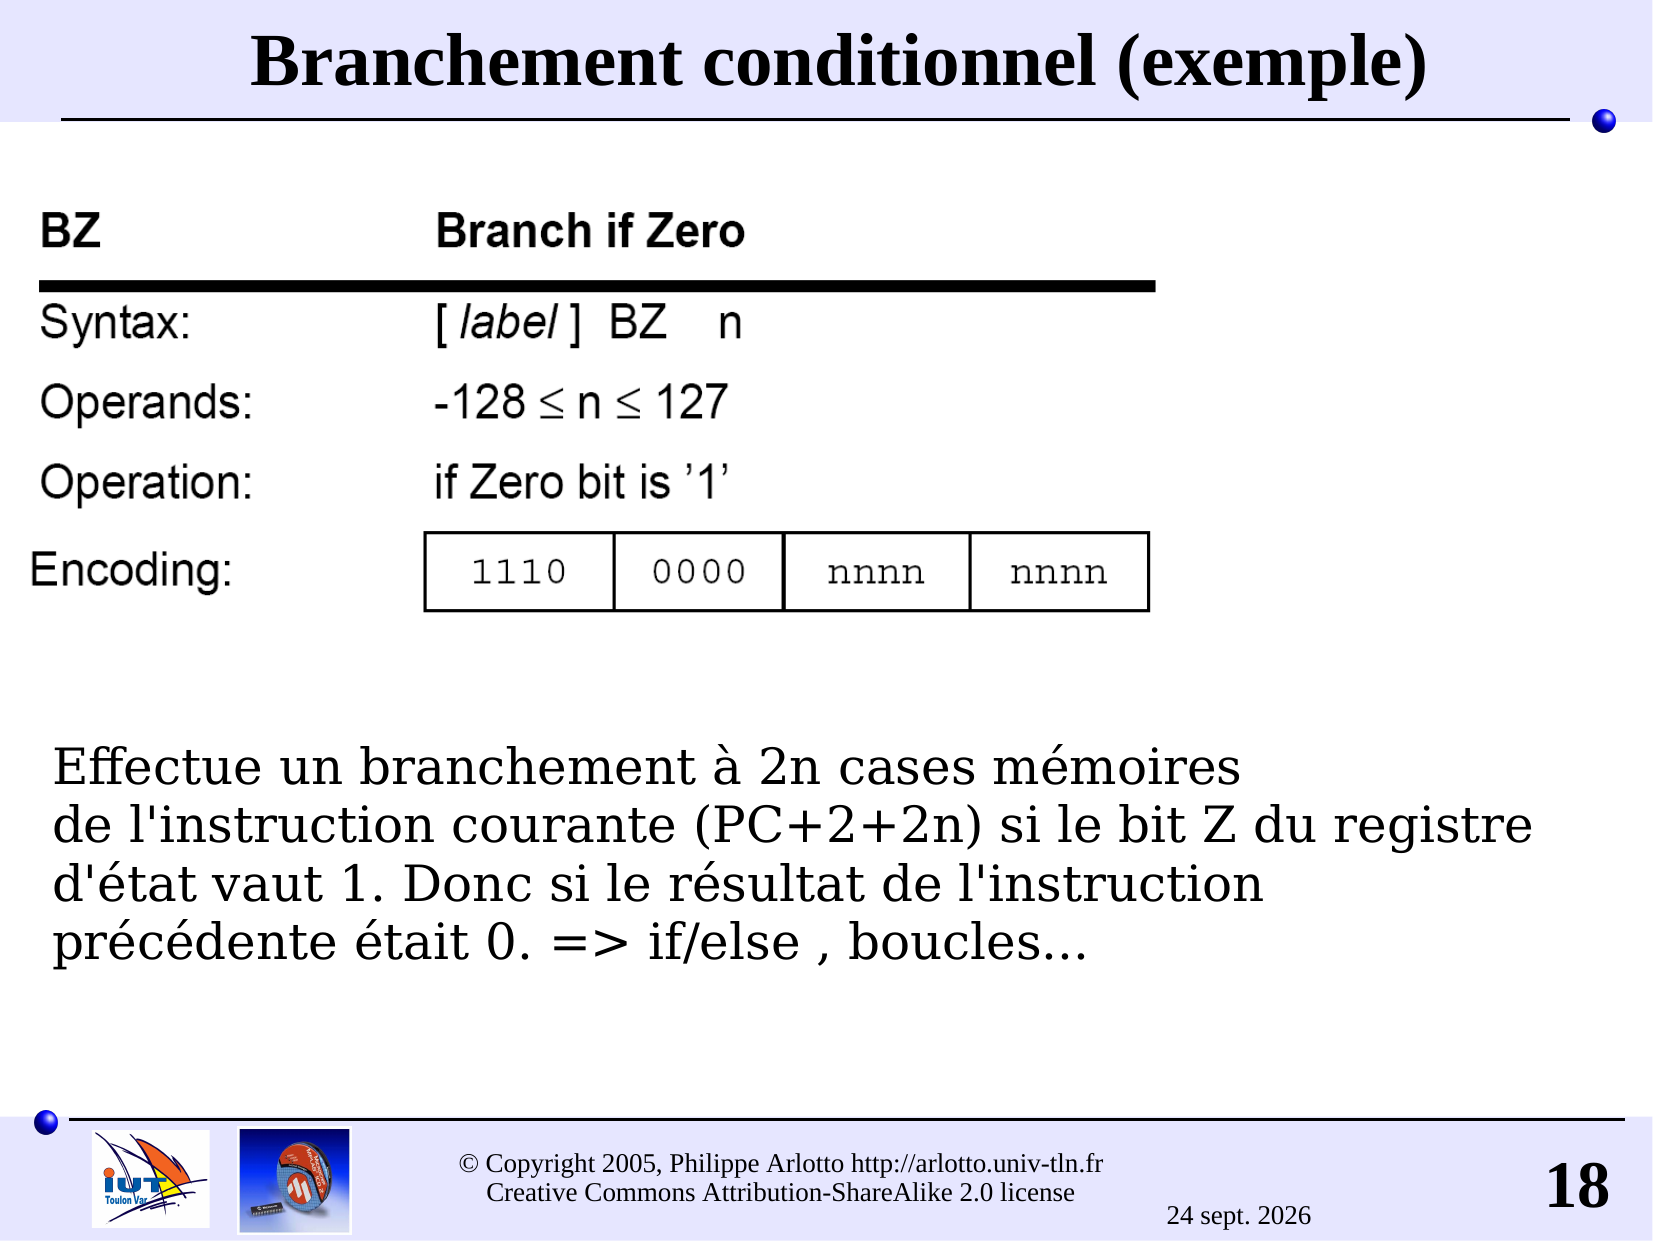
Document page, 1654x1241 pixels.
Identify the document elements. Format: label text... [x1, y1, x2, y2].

picture [237, 1126, 352, 1235]
text_box Effectue un branchement à 2n cases mémoires de l'instruction courante (PC+2+2n) si le bit Z du registre d'état vaut 1. Donc si le résultat de l'instruction précédente était 0. => if/else , boucles... [52, 738, 1536, 972]
title Branchement conditionnel (exemple) [95, 14, 1585, 107]
picture [18, 177, 1182, 621]
